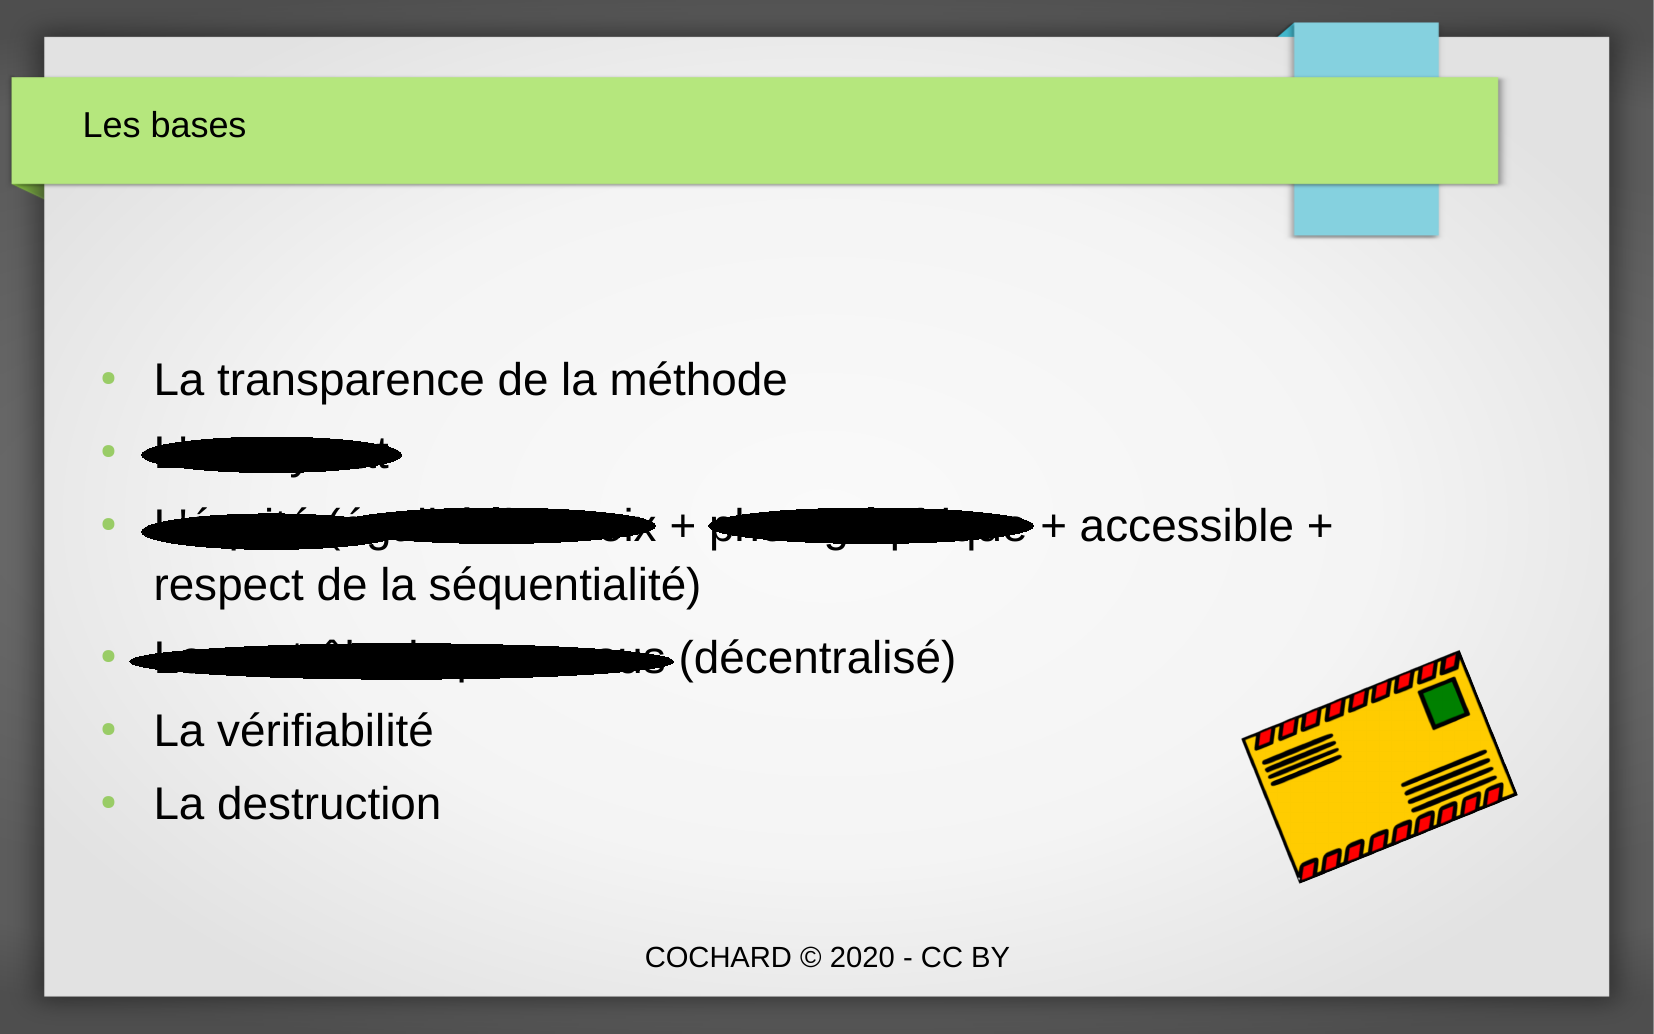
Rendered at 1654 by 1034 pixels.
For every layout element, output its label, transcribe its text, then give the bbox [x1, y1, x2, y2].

picture [0, 0, 1654, 1034]
text_box [129, 643, 674, 680]
text_box [708, 507, 1034, 544]
text_box [141, 437, 402, 473]
list La transparence de la méthode L'anonymat L'équité (égalité des voix + photographique + accessible + respect de la séquentialité) Le contrôle du processus (décentralisé) La vérifiabilité La destruction [82, 249, 1571, 849]
text_box [141, 507, 656, 550]
title Les bases [82, 39, 1235, 210]
